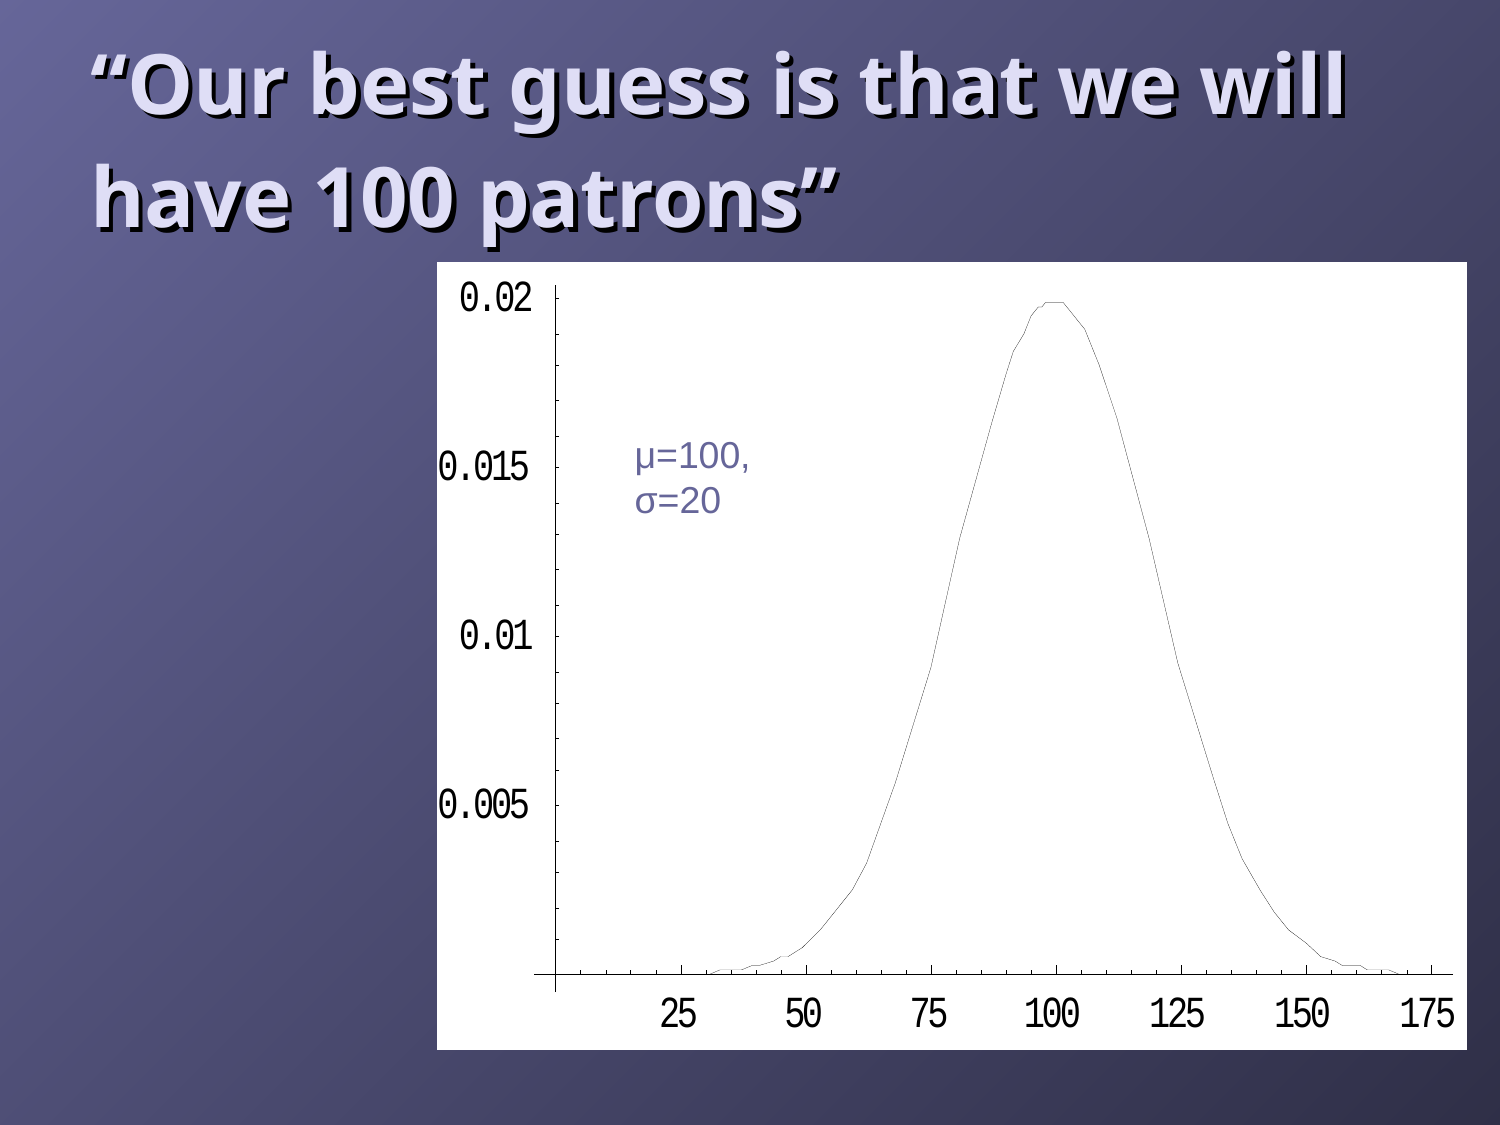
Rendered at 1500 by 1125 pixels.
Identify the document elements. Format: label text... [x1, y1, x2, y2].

title “Our best guess is that we will have 100 patrons” [75, 31, 1426, 247]
picture [437, 262, 1468, 1050]
text_box μ=100, σ=20 [619, 423, 766, 529]
